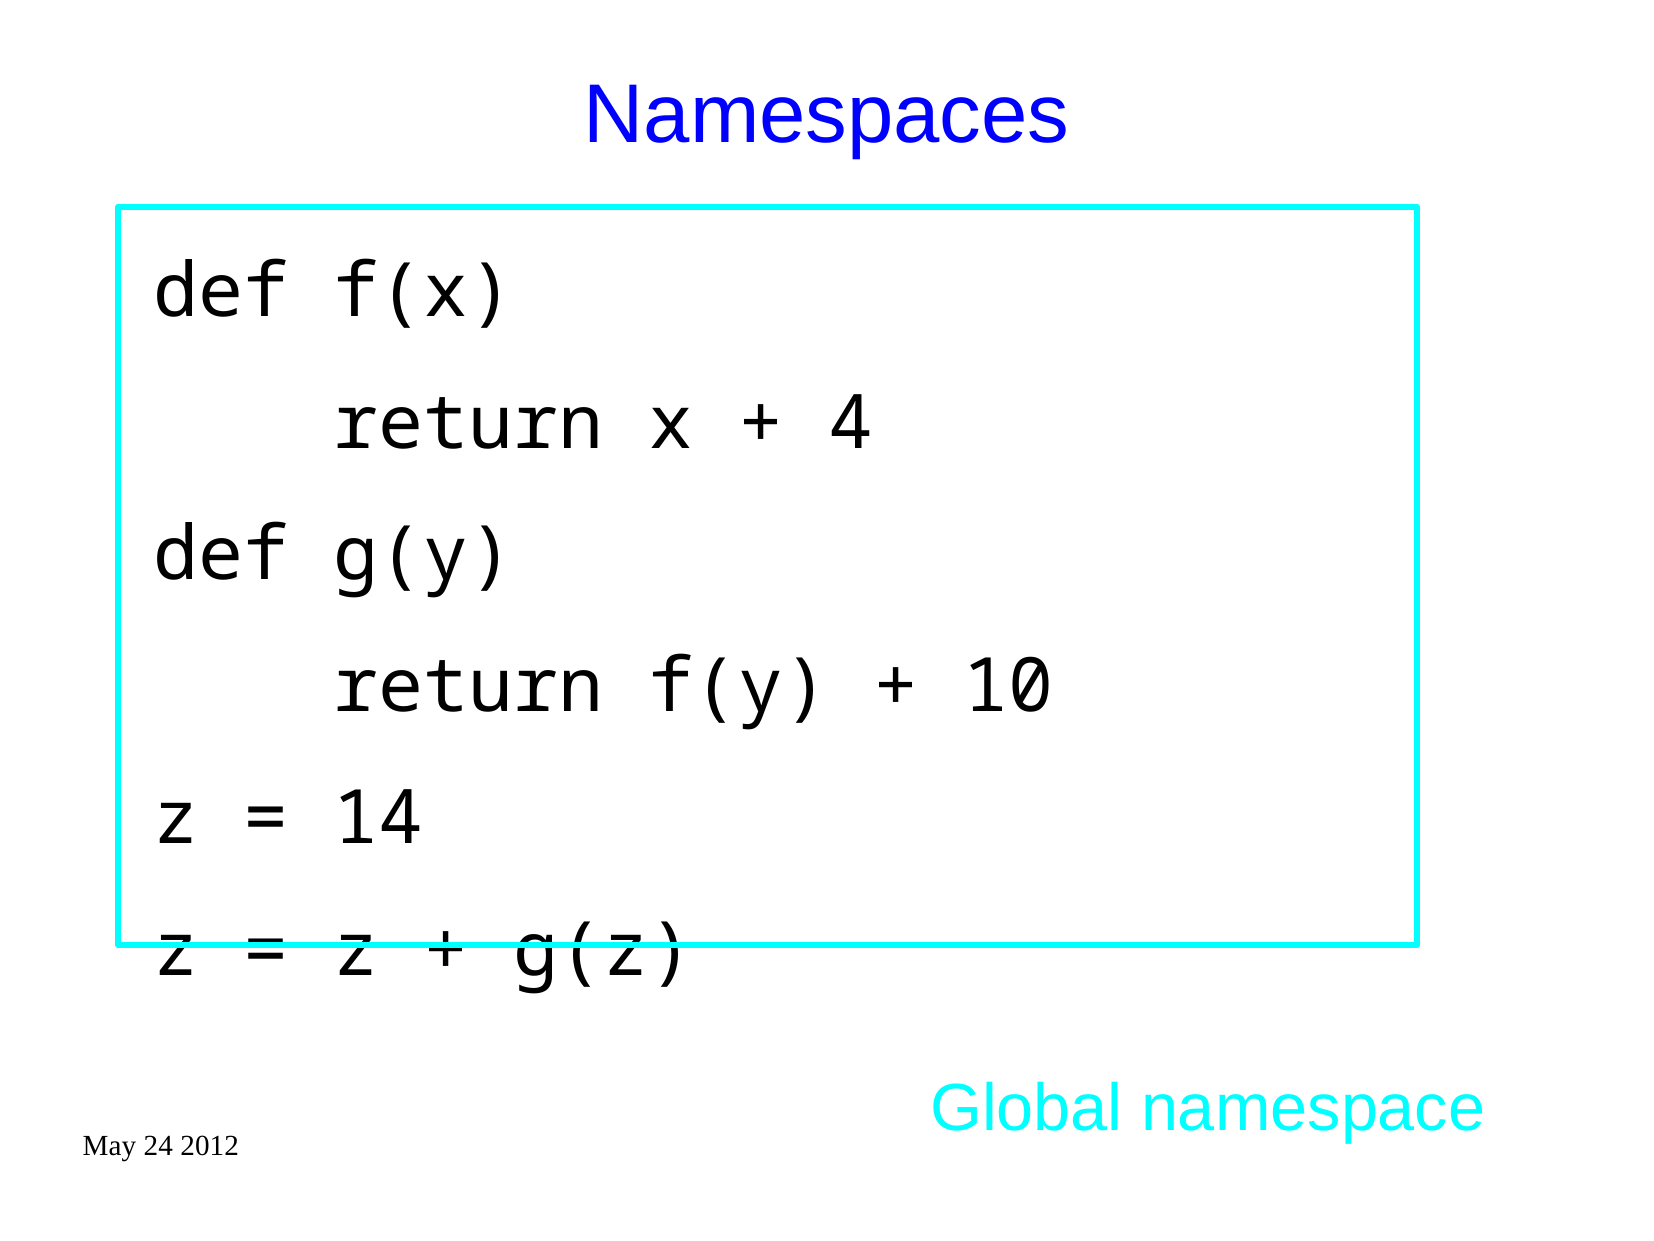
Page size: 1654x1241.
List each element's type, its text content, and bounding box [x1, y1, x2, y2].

list def f(x) return x + 4 def g(y) return f(y) + 10 z = 14 z = z + g(z) [121, 236, 1414, 942]
title Namespaces [82, 49, 1571, 178]
text_box Global namespace [915, 1062, 1502, 1152]
list def f(x) return x + 4 def g(y) return f(y) + 10 z = 14 z = z + g(z) [82, 236, 1571, 1109]
